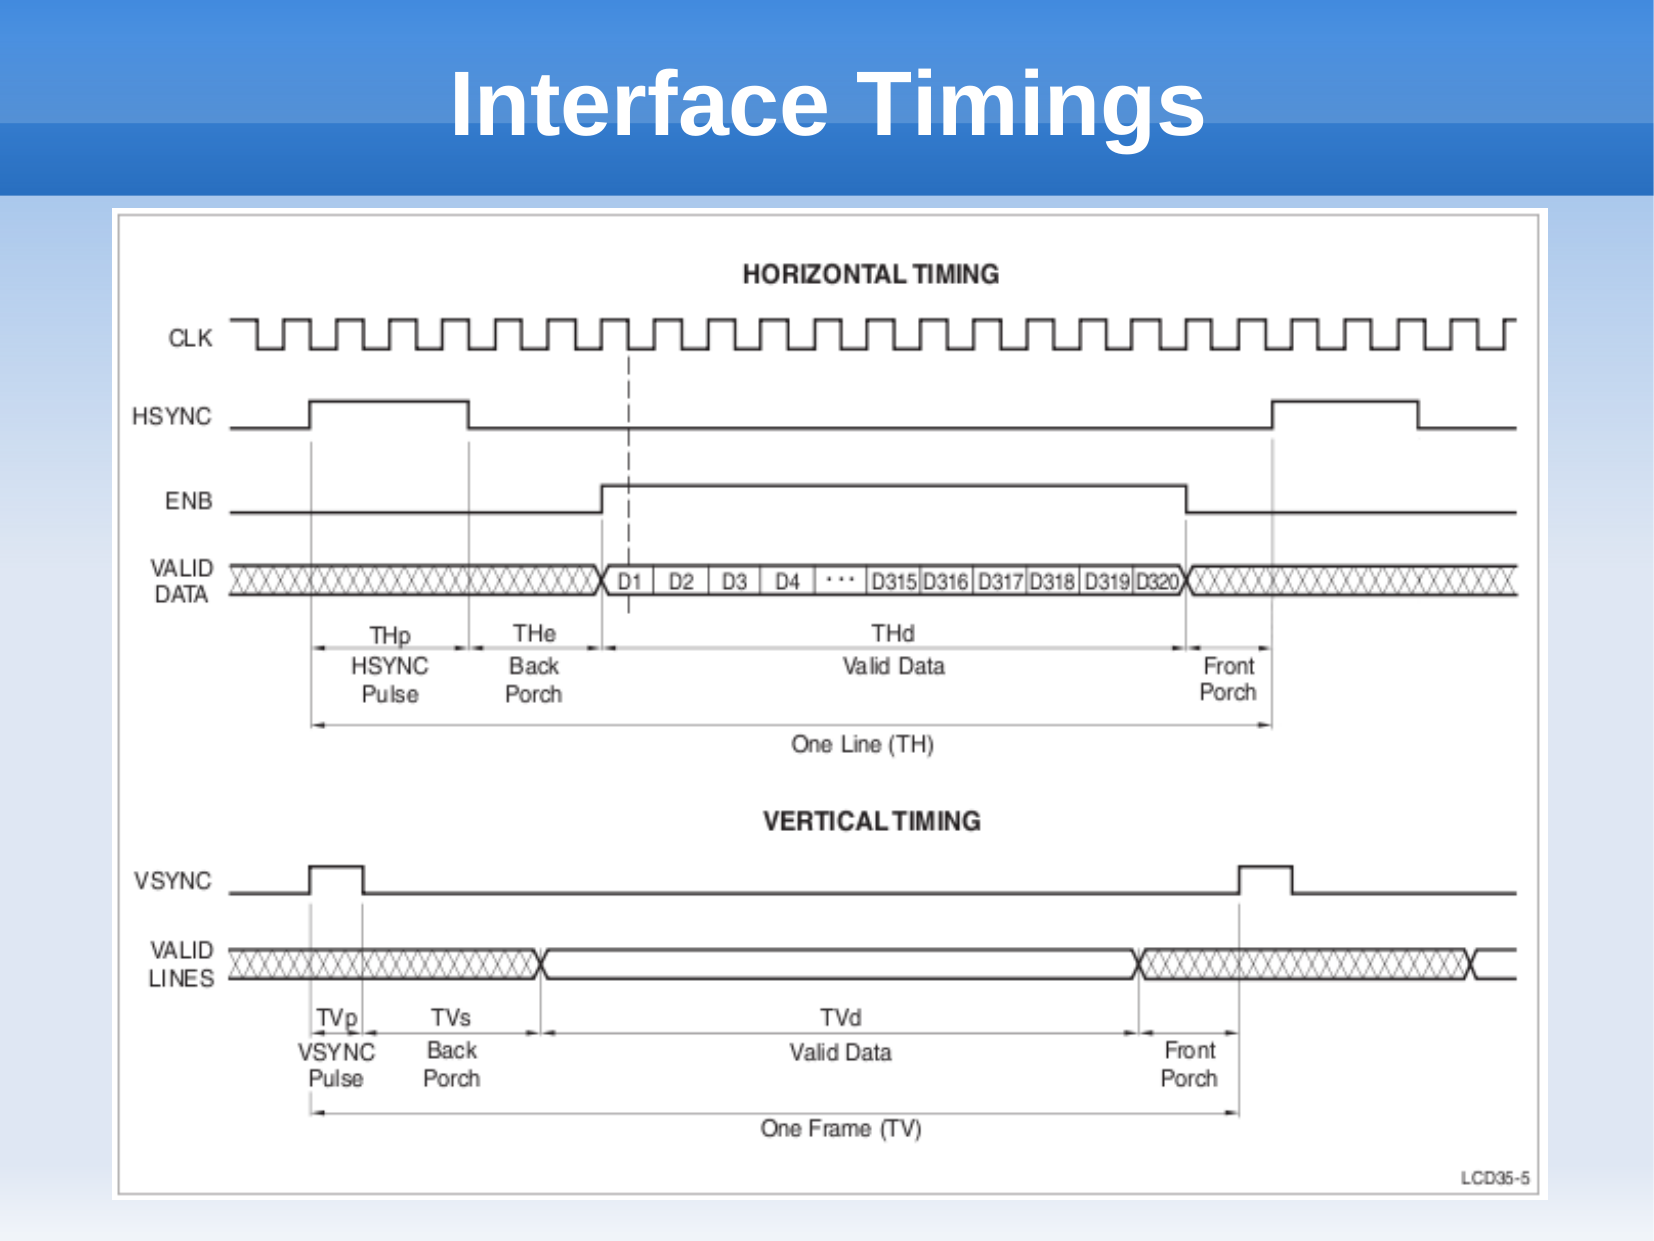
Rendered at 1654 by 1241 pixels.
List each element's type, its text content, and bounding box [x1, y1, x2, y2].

title Interface Timings [49, 0, 1538, 208]
picture [0, 0, 1654, 1241]
